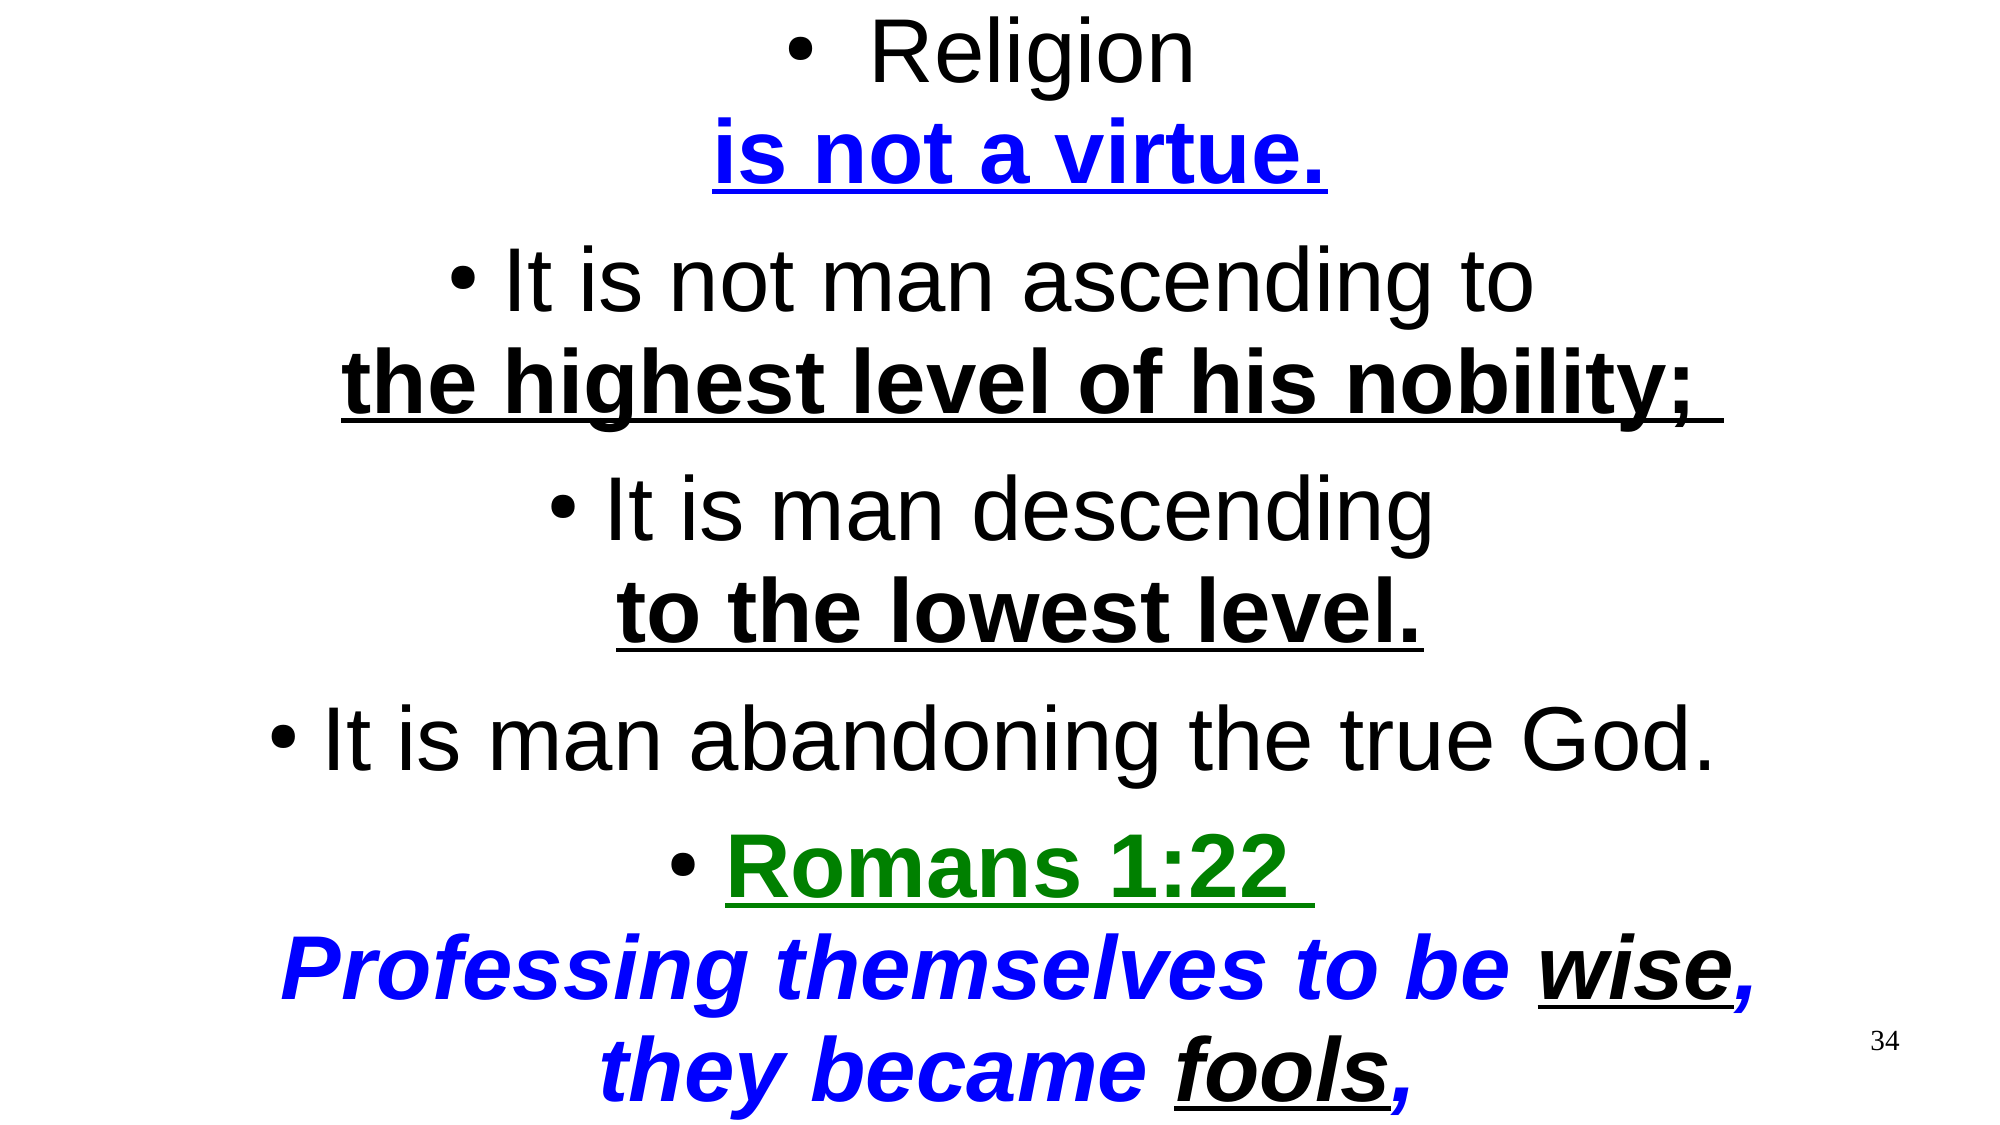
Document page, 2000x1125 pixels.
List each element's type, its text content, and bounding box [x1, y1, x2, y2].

list Religion is not a virtue. It is not man ascending to the highest level of his nobility; It is man descending to the lowest level. It is man abandoning the true God. Romans 1:22 Professing themselves to be wise, they became fools, [0, 0, 1996, 1123]
